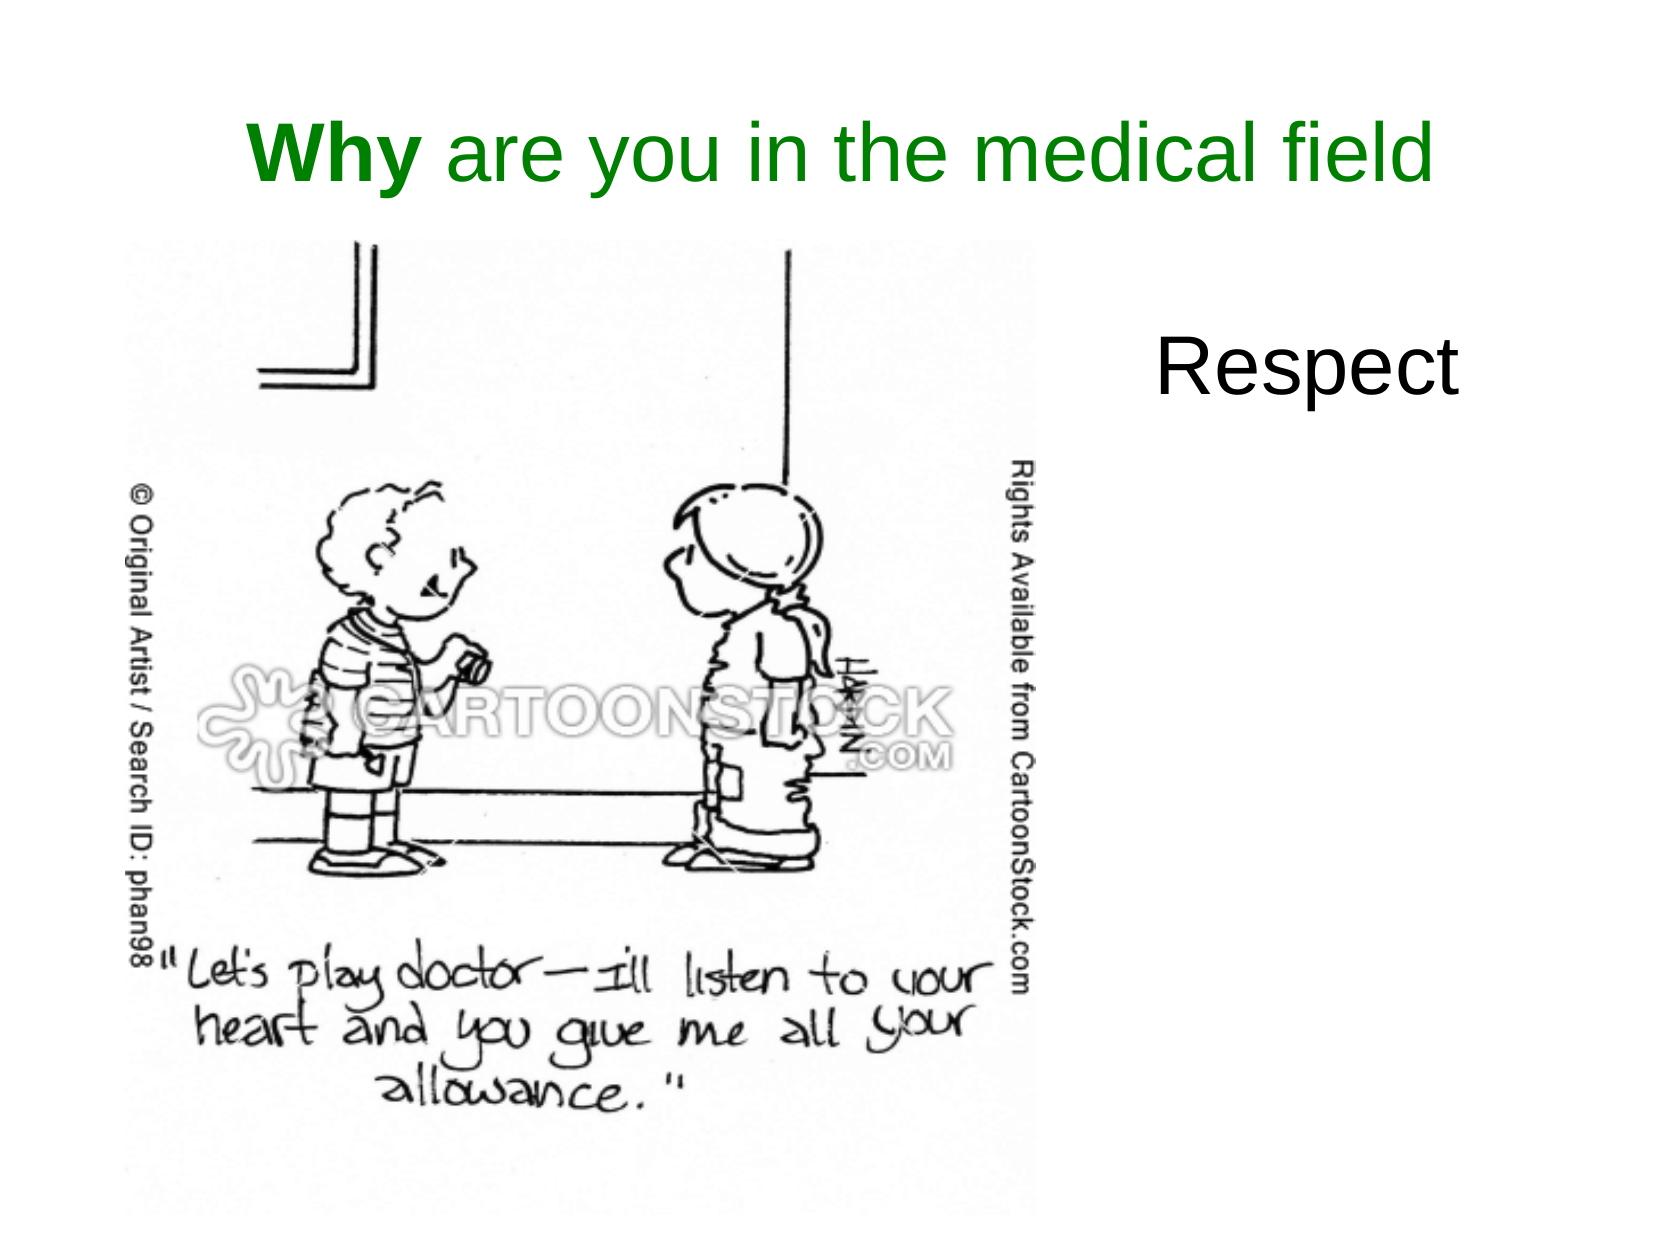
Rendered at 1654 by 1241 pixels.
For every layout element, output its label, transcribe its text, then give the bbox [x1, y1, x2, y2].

text_box Respect [1140, 312, 1501, 421]
title Why are you in the medical field [82, 49, 1571, 257]
picture [125, 239, 1036, 1216]
